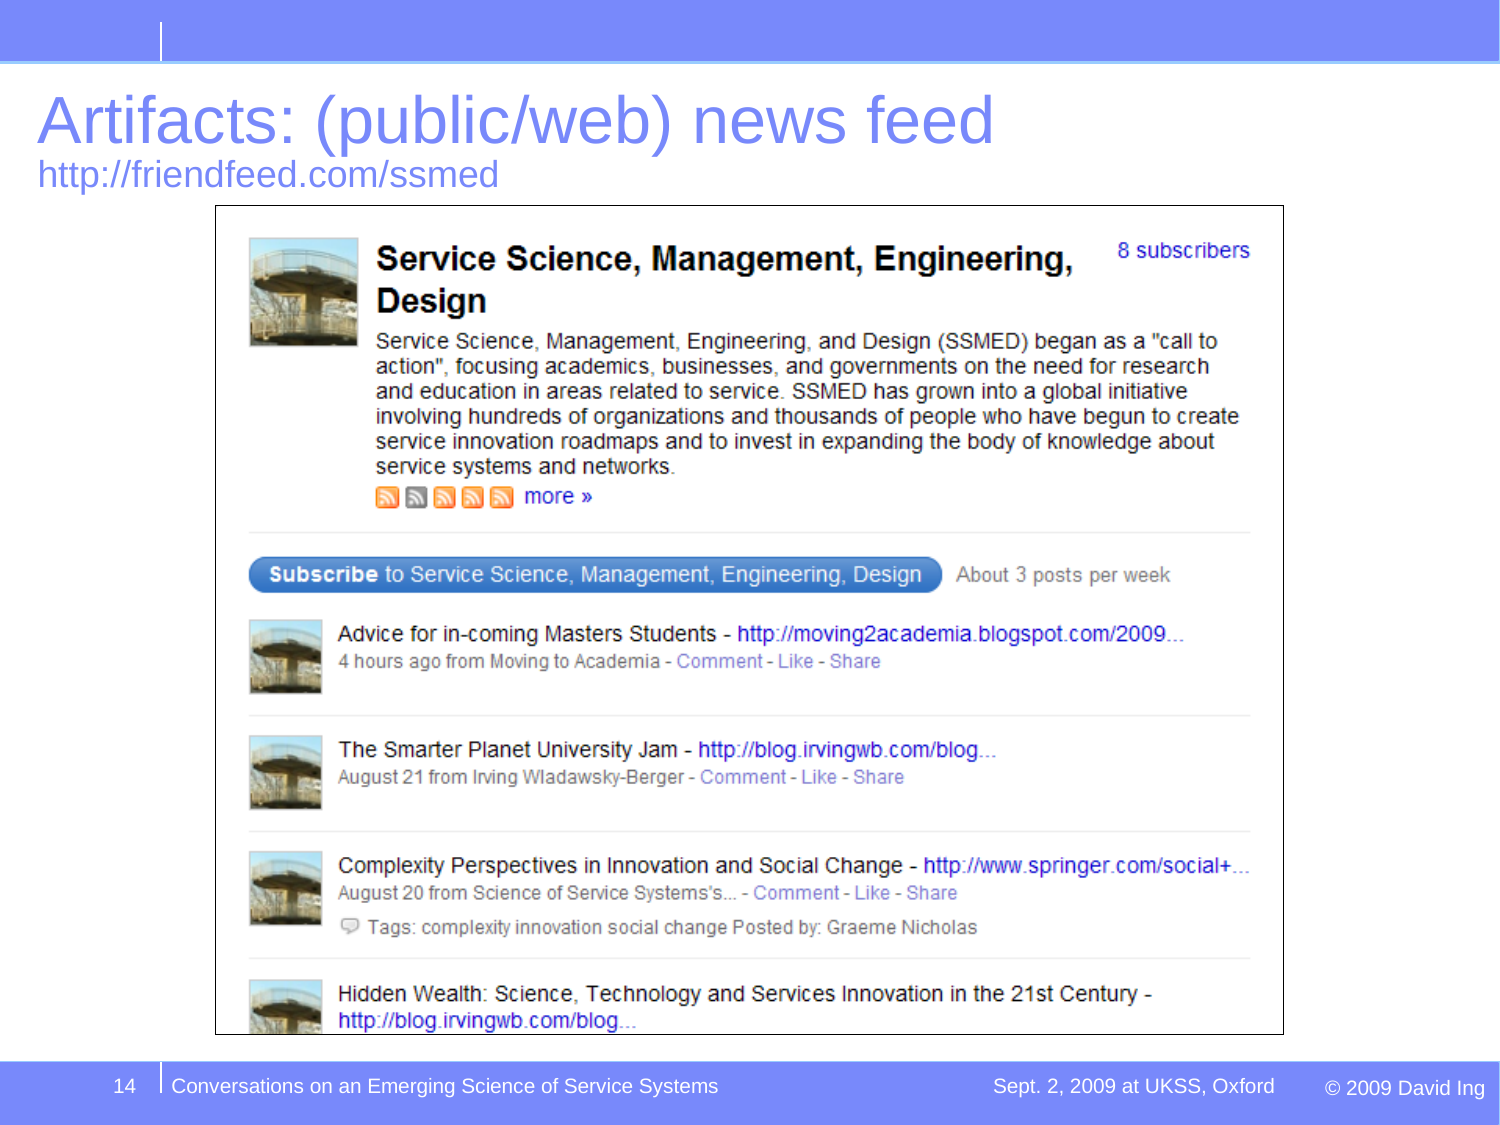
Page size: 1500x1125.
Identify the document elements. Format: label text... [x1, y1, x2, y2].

title Artifacts: (public/web) news feed http://friendfeed.com/ssmed [37, 89, 1463, 205]
picture [215, 205, 1284, 1035]
